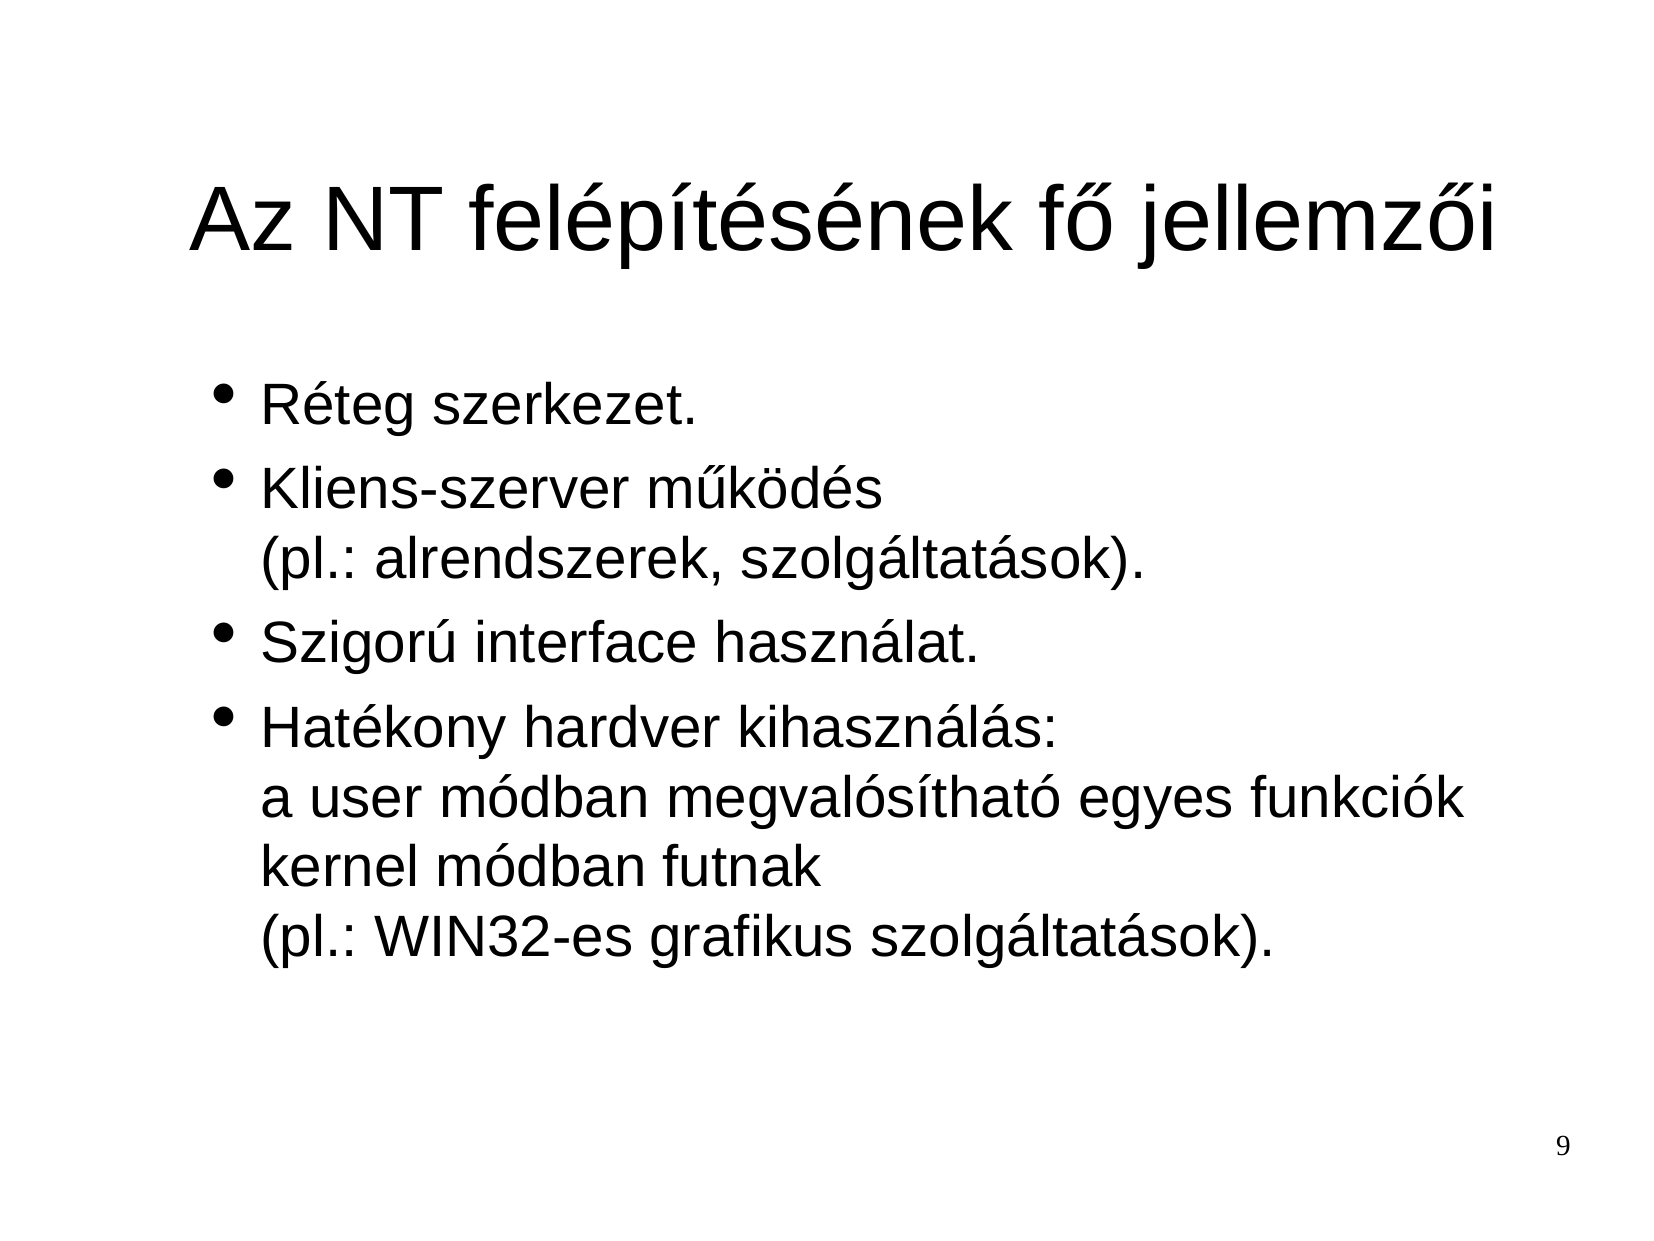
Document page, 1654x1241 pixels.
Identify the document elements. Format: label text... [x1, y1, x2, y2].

title Az NT felépítésének fő jellemzői [124, 110, 1530, 317]
list Réteg szerkezet. Kliens-szerver működés (pl.: alrendszerek, szolgáltatások). Szigorú interface használat. Hatékony hardver kihasználás: a user módban megvalósítható egyes funkciók kernel módban futnak (pl.: WIN32-es grafikus szolgáltatások). [124, 358, 1530, 1103]
